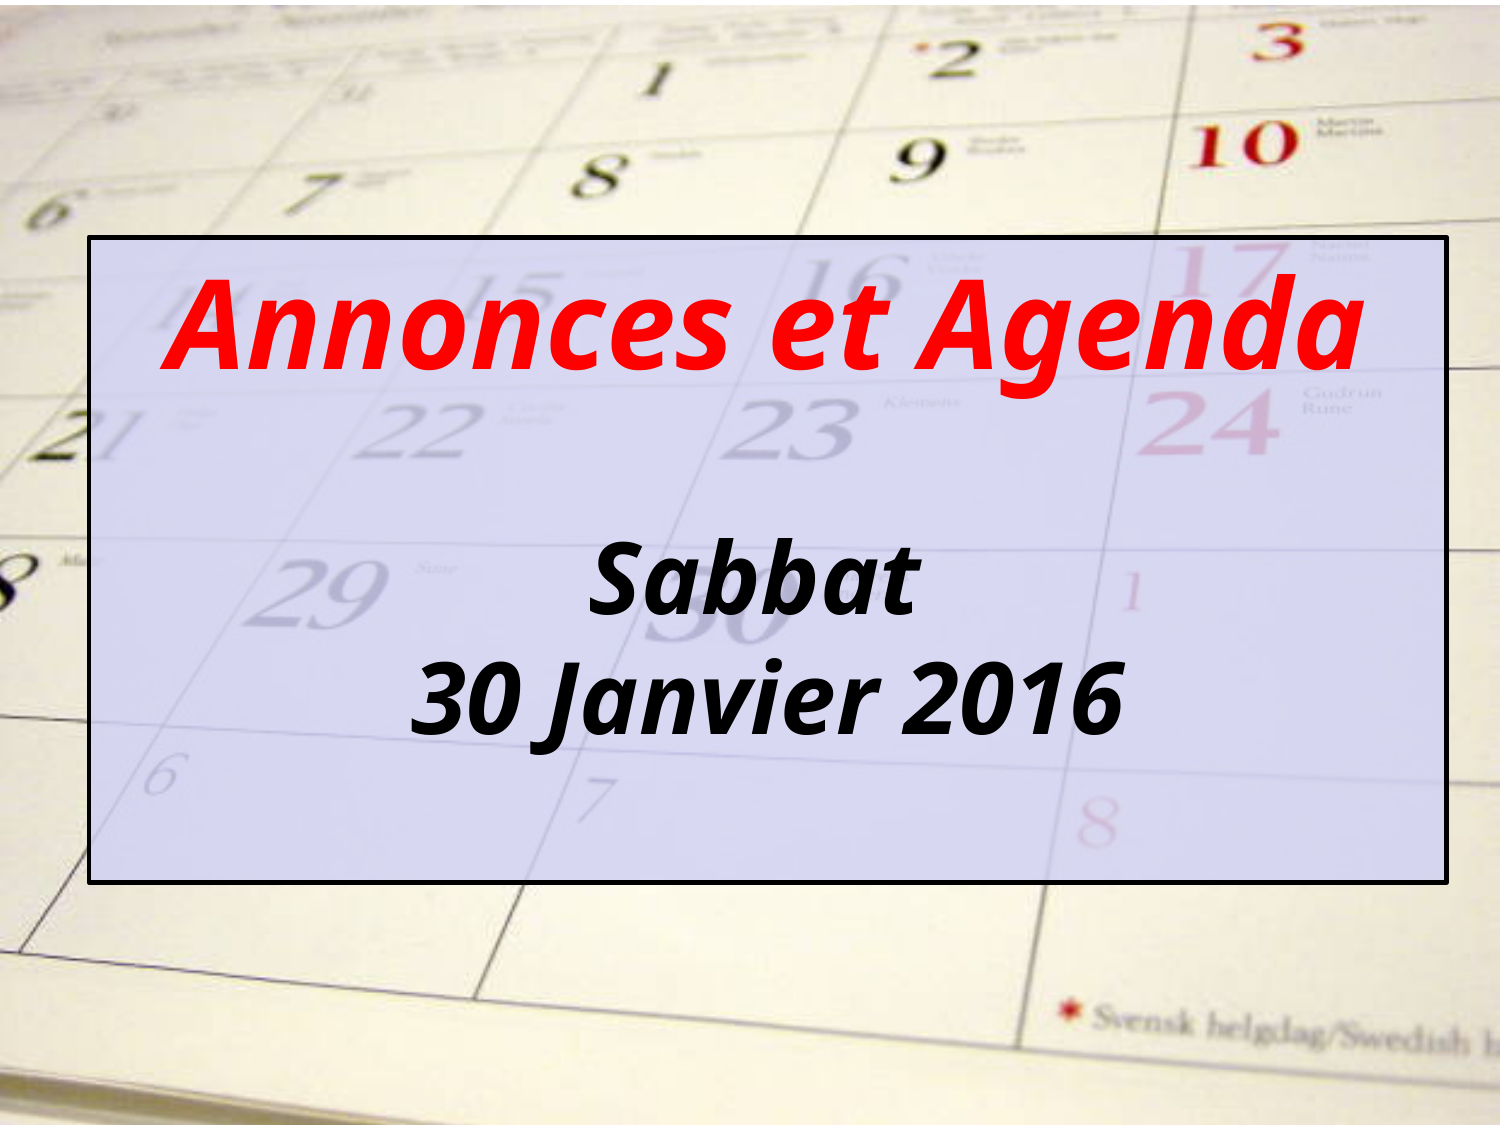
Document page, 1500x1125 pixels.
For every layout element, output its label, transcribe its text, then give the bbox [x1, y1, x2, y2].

picture [0, 5, 1500, 1125]
text_box Annonces et Agenda Sabbat 30 Janvier 2016 [88, 237, 1447, 883]
